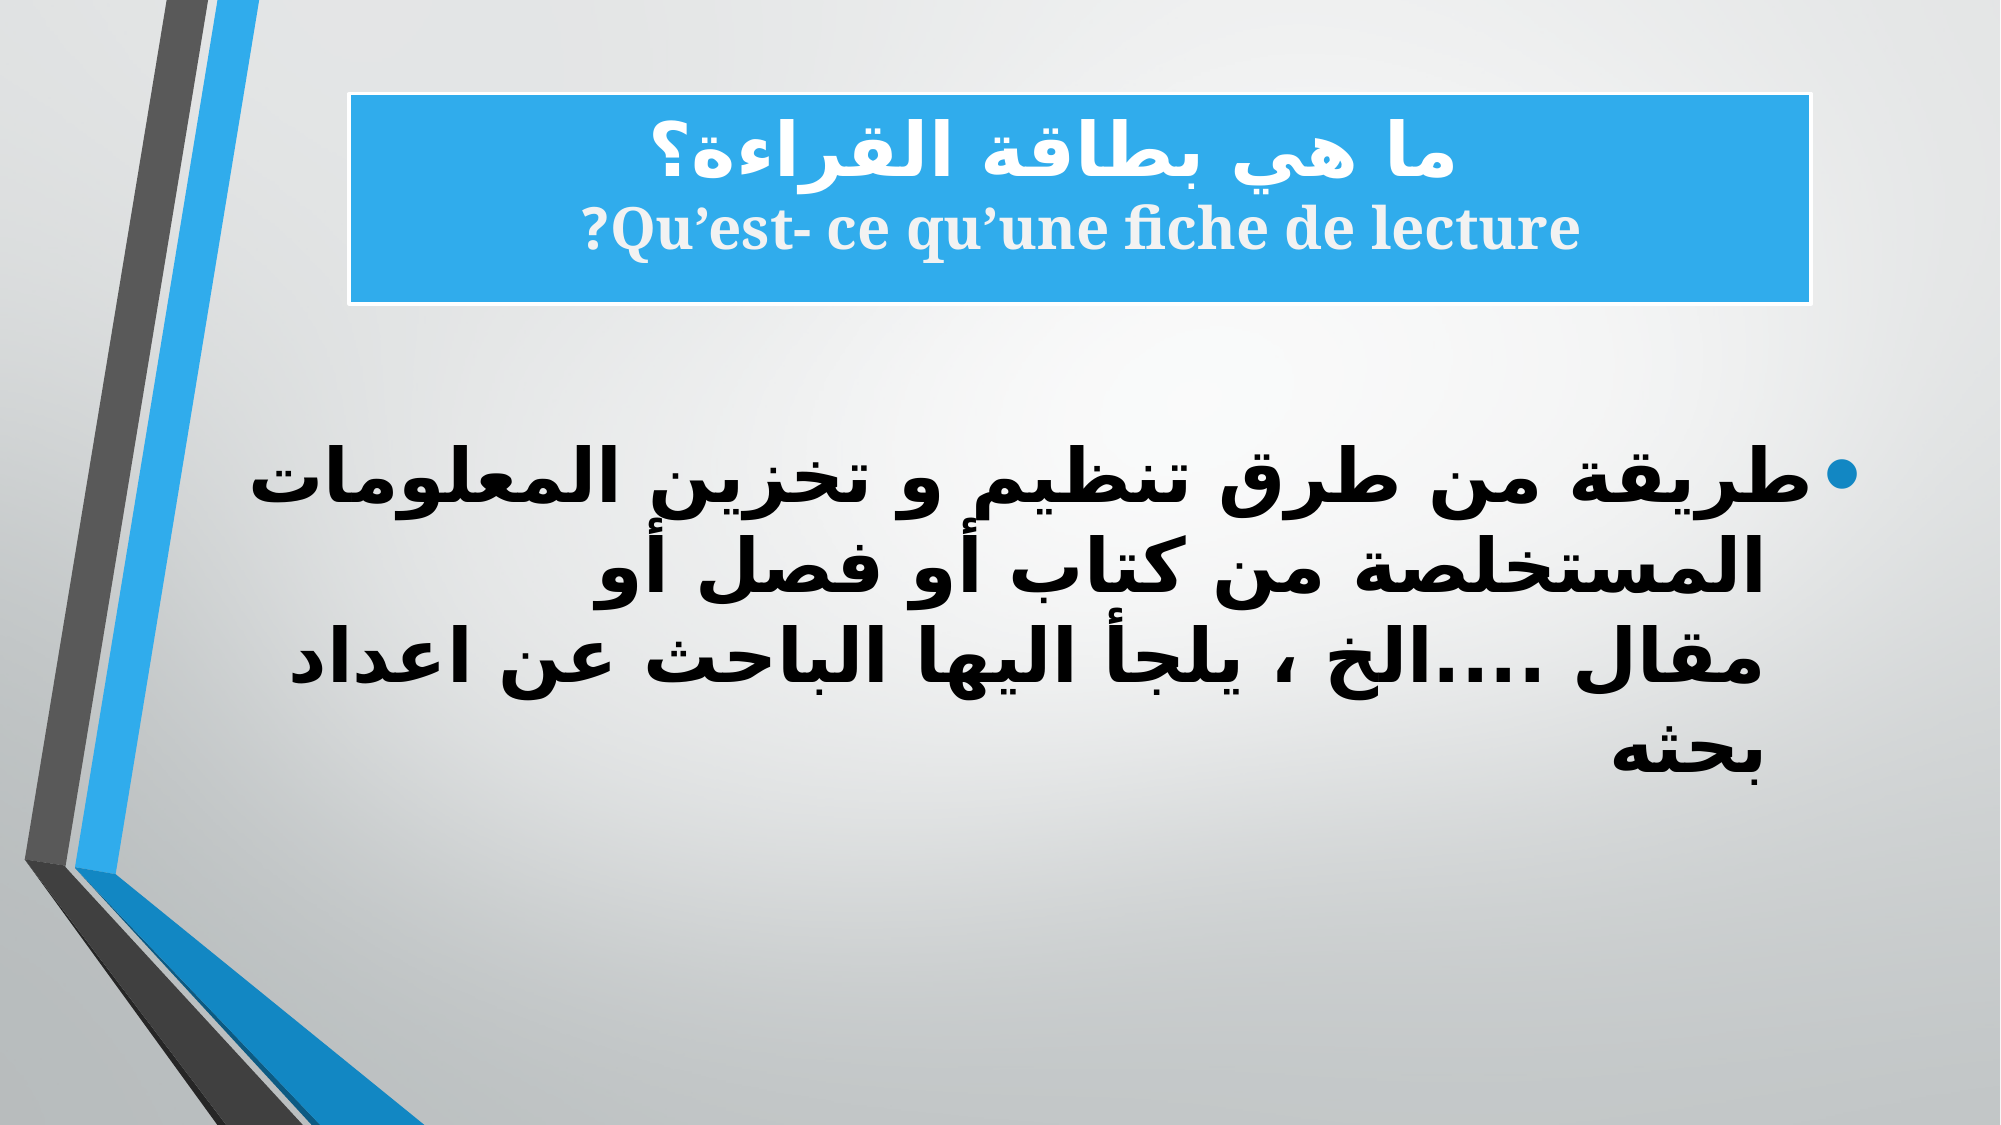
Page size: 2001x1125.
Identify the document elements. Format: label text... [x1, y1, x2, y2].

list طريقة من طرق تنظيم و تخزين المعلومات المستخلصة من كتاب أو فصل أو مقال ....الخ ، يلجأ اليها الباحث عن اعداد بحثه [232, 416, 1877, 800]
text_box ما هي بطاقة القراءة؟ Qu’est- ce qu’une fiche de lecture? [349, 93, 1812, 304]
